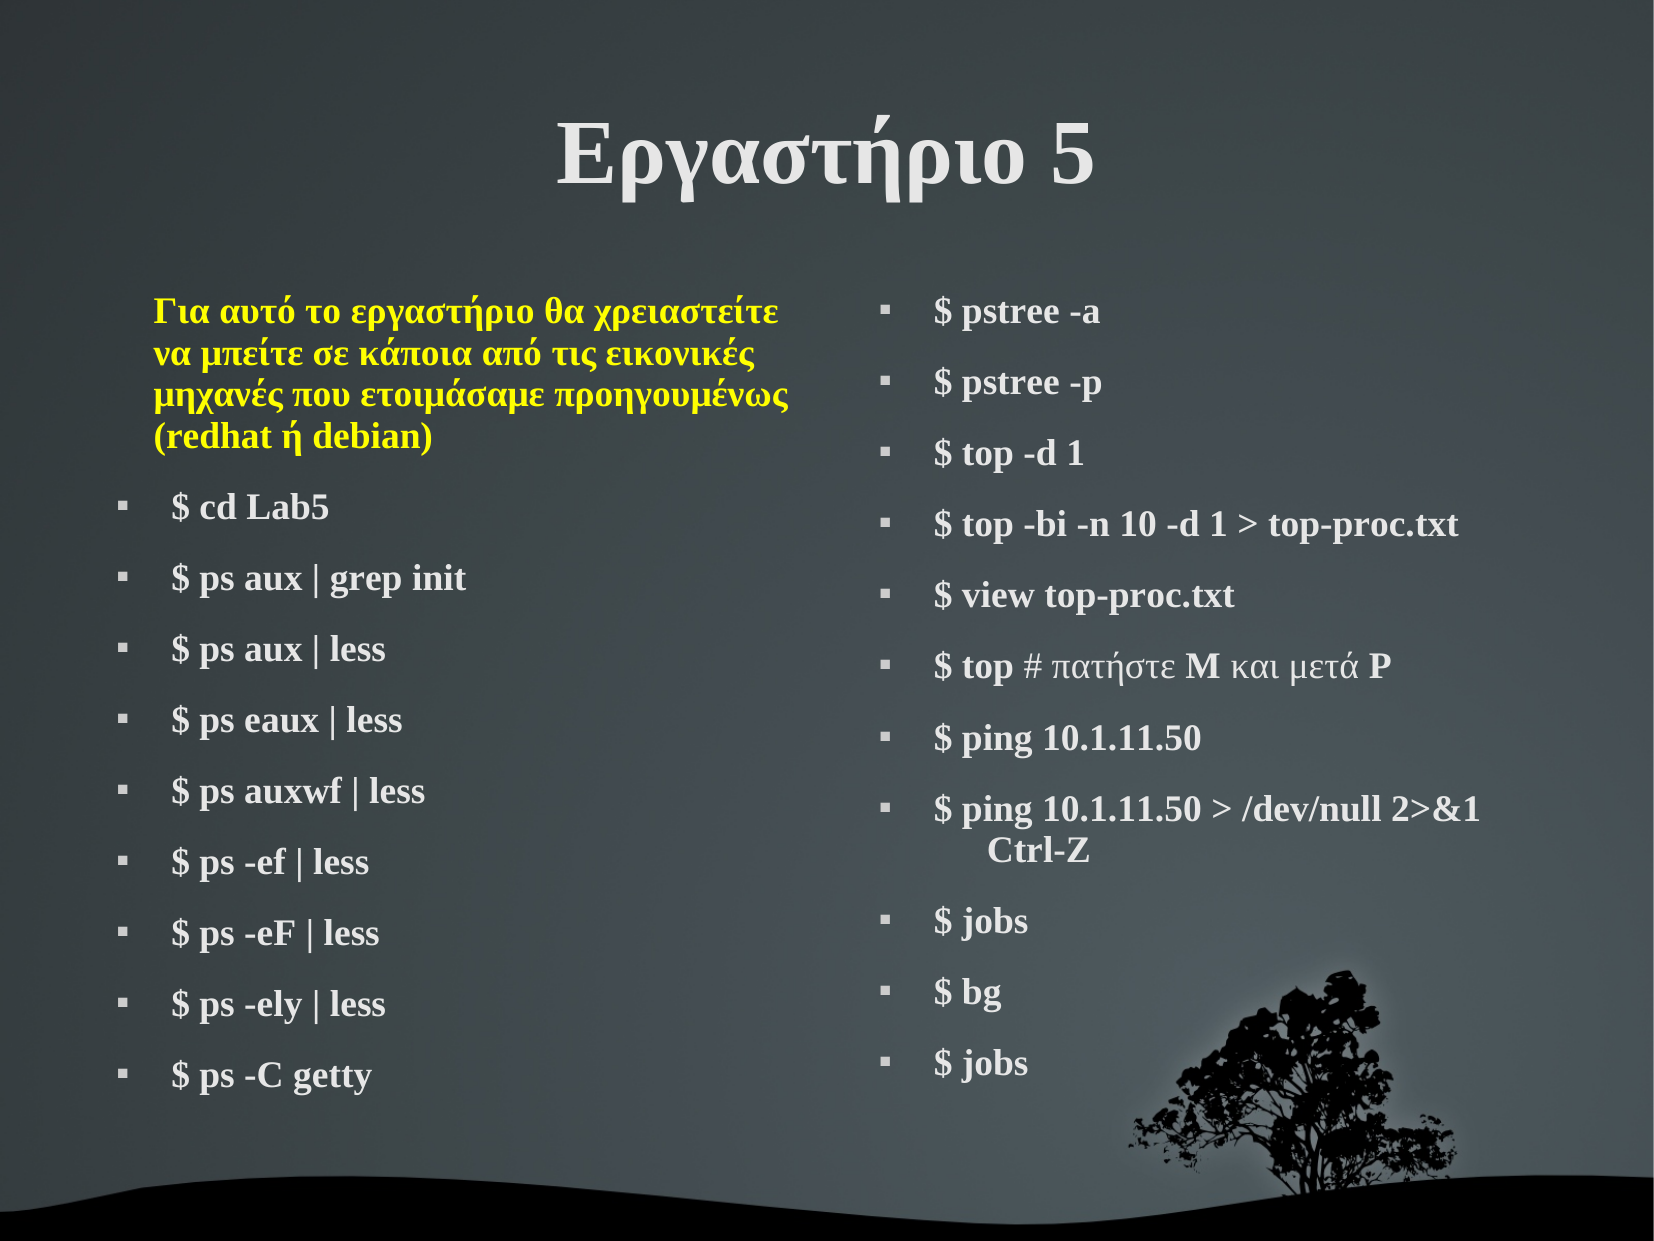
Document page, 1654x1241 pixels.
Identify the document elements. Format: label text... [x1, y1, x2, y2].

list $ pstree -a $ pstree -p $ top -d 1 $ top -bi -n 10 -d 1 > top-proc.txt $ view top-proc.txt $ top # πατήστε M και μετά P $ ping 10.1.11.50 $ ping 10.1.11.50 > /dev/null 2>&1 Ctrl-Z $ jobs $ bg $ jobs [845, 290, 1572, 1174]
picture [0, 0, 1654, 1241]
title Εργαστήριο 5 [82, 49, 1571, 257]
list Για αυτό το εργαστήριο θα χρειαστείτε να μπείτε σε κάπoια από τις εικονικές μηχανές που ετοιμάσαμε προηγουμένως (redhat ή debian) $ cd Lab5 $ ps aux | grep init $ ps aux | less $ ps eaux | less $ ps auxwf | less $ ps -ef | less $ ps -eF | less $ ps -ely | less $ ps -C getty [82, 290, 809, 1194]
